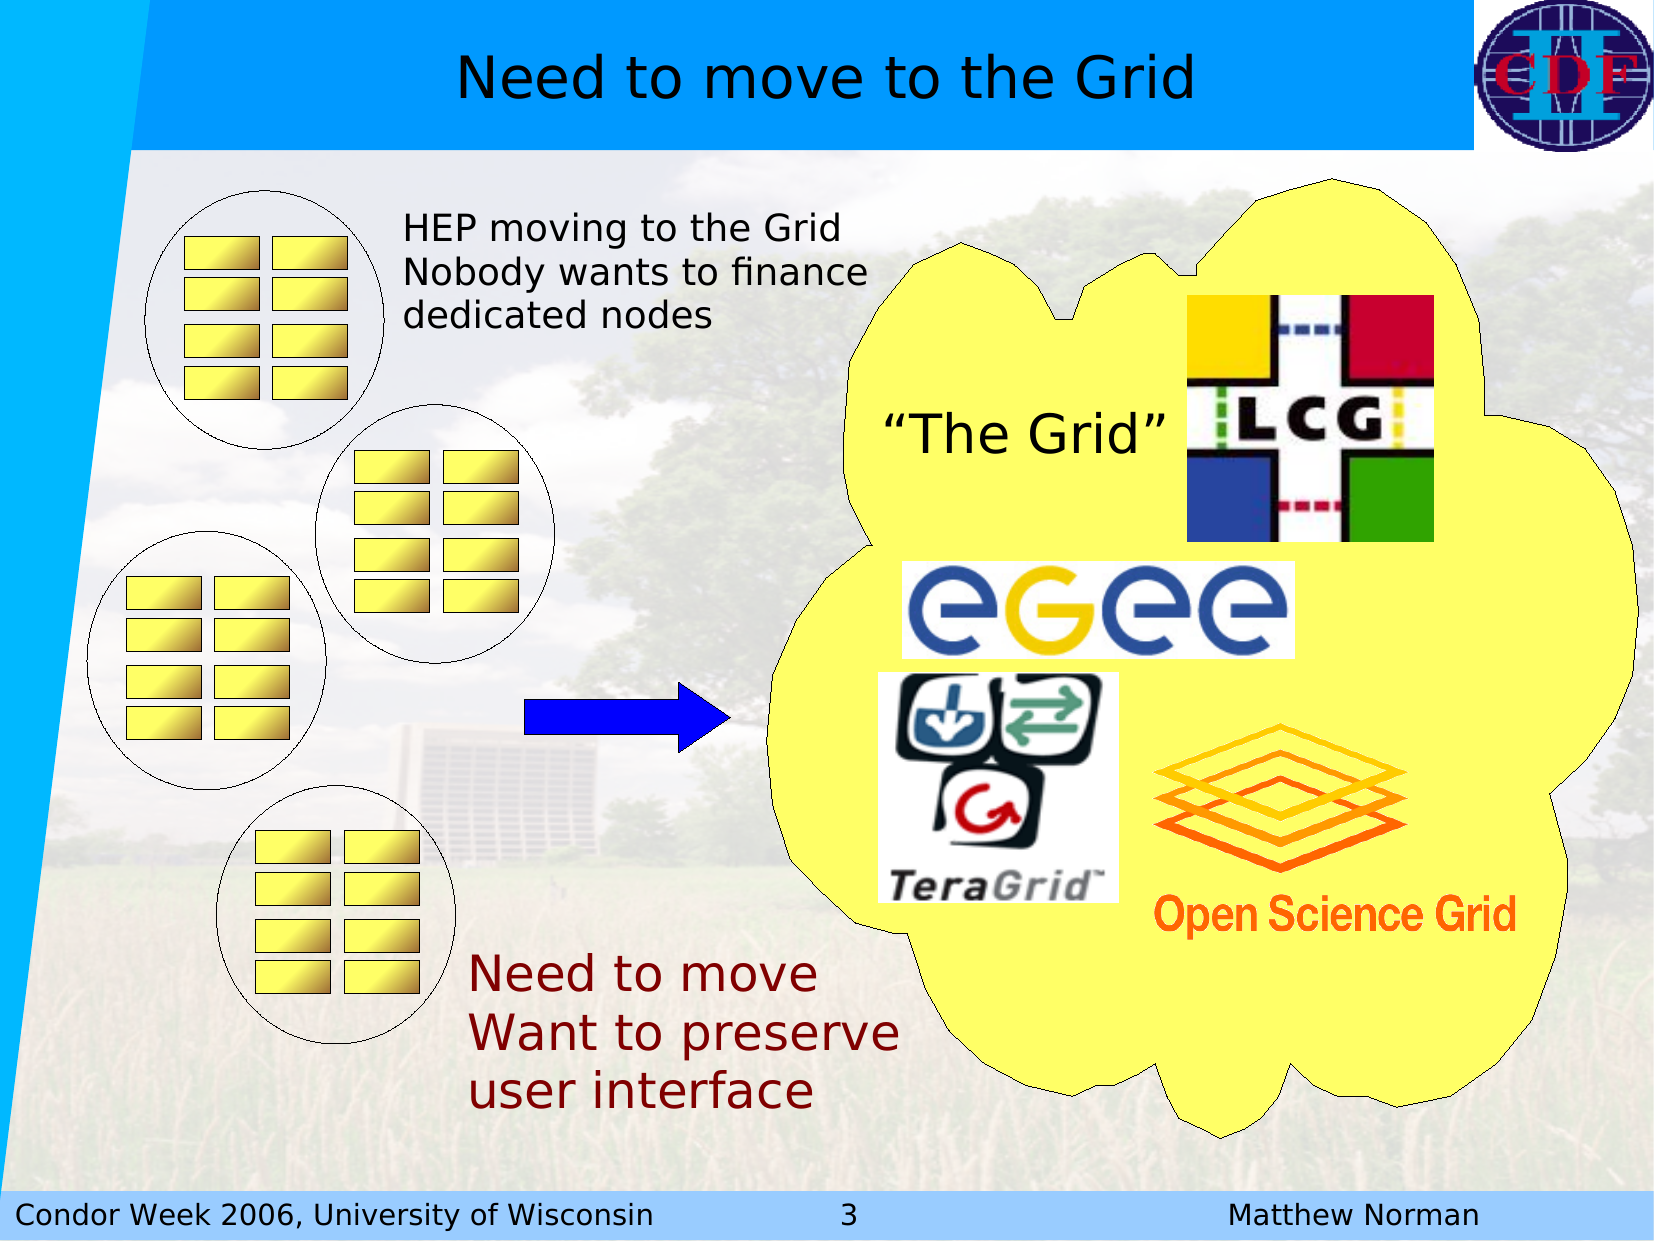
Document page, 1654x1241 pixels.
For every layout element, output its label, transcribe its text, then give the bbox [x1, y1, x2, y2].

text_box [272, 324, 348, 358]
picture [1474, 0, 1654, 152]
text_box [214, 706, 290, 740]
text_box HEP moving to the Grid Nobody wants to finance dedicated nodes [387, 199, 886, 419]
text_box [184, 236, 260, 270]
text_box [255, 872, 331, 906]
text_box [184, 366, 260, 400]
text_box [126, 576, 202, 610]
text_box [272, 277, 348, 311]
picture [902, 561, 1295, 659]
text_box Need to move to the Grid [320, 37, 1334, 121]
text_box Need to move Want to preserve user interface [452, 937, 930, 1157]
text_box [354, 450, 430, 484]
text_box [344, 919, 420, 953]
text_box [184, 277, 260, 311]
text_box [354, 538, 430, 572]
text_box [184, 324, 260, 358]
picture [1187, 295, 1434, 542]
text_box [255, 960, 331, 994]
text_box [344, 960, 420, 994]
text_box [524, 682, 731, 753]
text_box [443, 579, 519, 613]
text_box [354, 579, 430, 613]
picture [878, 672, 1553, 973]
text_box [214, 665, 290, 699]
text_box [126, 618, 202, 652]
text_box [214, 618, 290, 652]
text_box [443, 491, 519, 525]
text_box [255, 919, 331, 953]
text_box [255, 830, 331, 864]
text_box [354, 491, 430, 525]
text_box [443, 450, 519, 484]
text_box “The Grid” [861, 396, 1187, 474]
text_box [126, 665, 202, 699]
text_box [344, 830, 420, 864]
text_box [272, 366, 348, 400]
text_box [126, 706, 202, 740]
text_box [766, 178, 1639, 1139]
text_box [1553, 805, 1568, 963]
text_box [344, 872, 420, 906]
text_box [214, 576, 290, 610]
text_box [272, 236, 348, 270]
text_box [443, 538, 519, 572]
